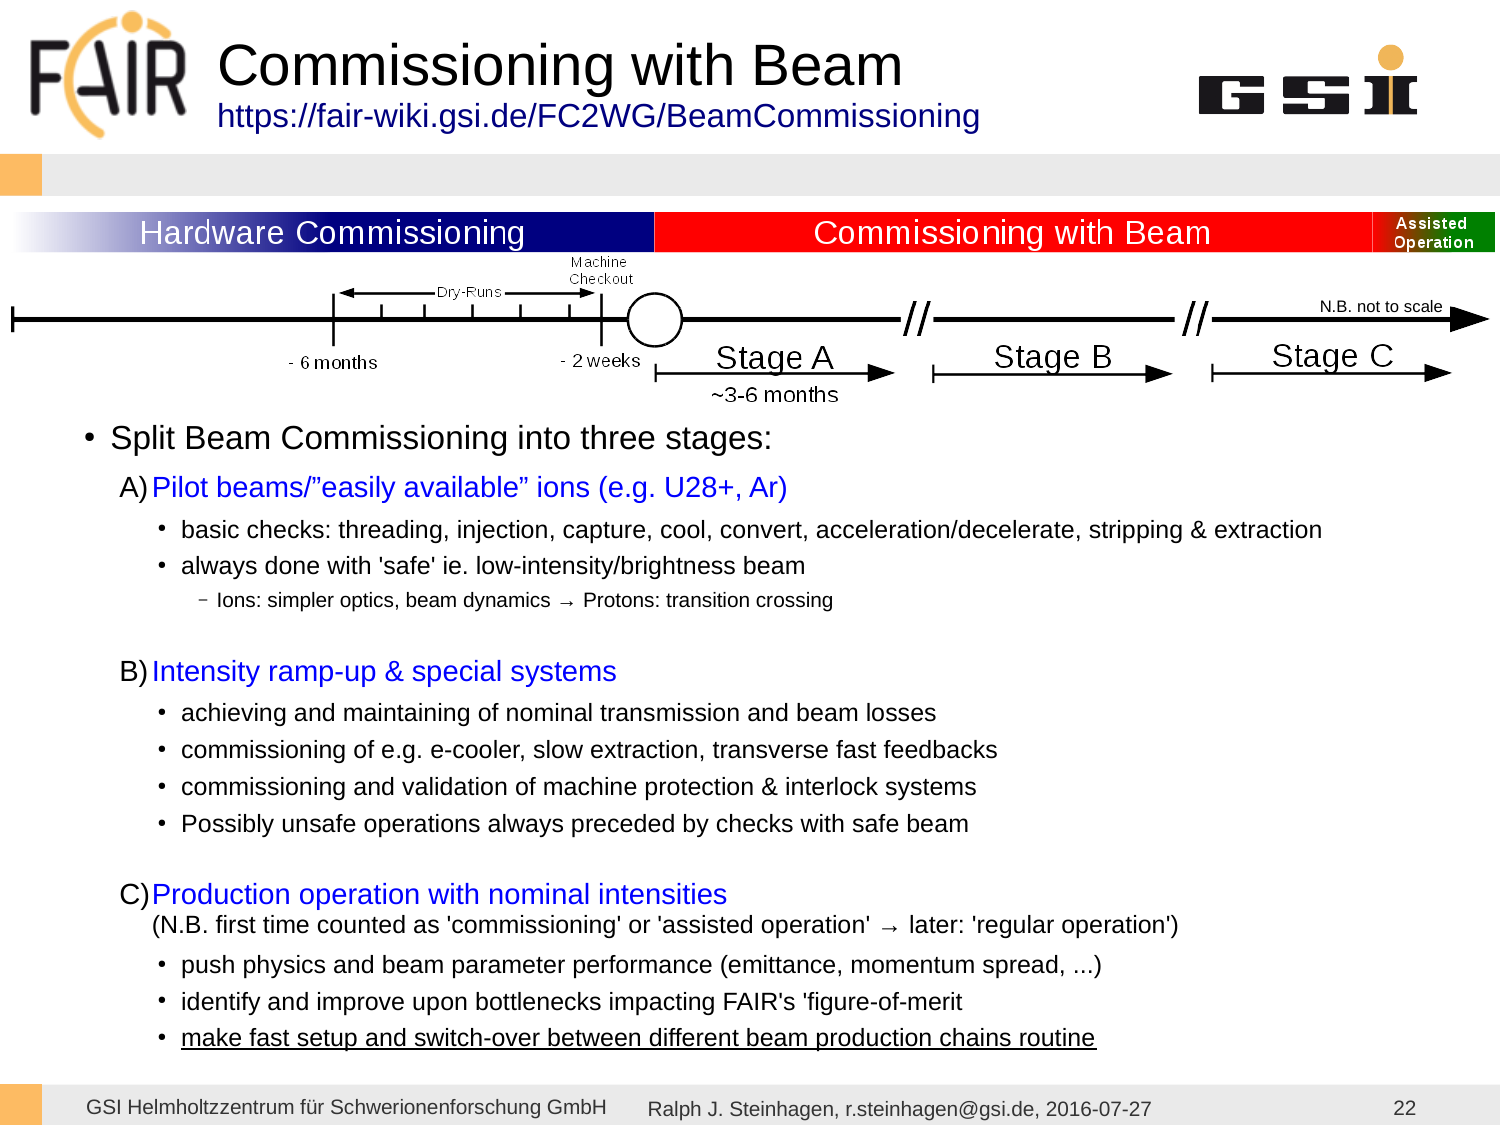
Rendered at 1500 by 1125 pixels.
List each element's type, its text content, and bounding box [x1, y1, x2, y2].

picture [1197, 42, 1419, 117]
list Split Beam Commissioning into three stages: Pilot beams/”easily available” ions (e.g. U28+, Ar) basic checks: threading, injection, capture, cool, convert, acceleration/decelerate, stripping & extraction always done with 'safe' ie. low-intensity/brightness beam Ions: simpler optics, beam dynamics → Protons: transition crossing Intensity ramp-up & special systems achieving and maintaining of nominal transmission and beam losses commissioning of e.g. e-cooler, slow extraction, transverse fast feedbacks commissioning and validation of machine protection & interlock systems Possibly unsafe operations always preceded by checks with safe beam Production operation with nominal intensities (N.B. first time counted as 'commissioning' or 'assisted operation' → later: 'regular operation') push physics and beam parameter performance (emittance, momentum spread, ...) identify and improve upon bottlenecks impacting FAIR's 'figure-of-merit make fast setup and switch-over between different beam production chains routine [75, 419, 1425, 1063]
picture [30, 9, 187, 141]
title Commissioning with Beam https://fair-wiki.gsi.de/FC2WG/BeamCommissioning [217, 20, 1180, 147]
picture [10, 212, 1495, 402]
text_box N.B. not to scale [1305, 289, 1459, 324]
